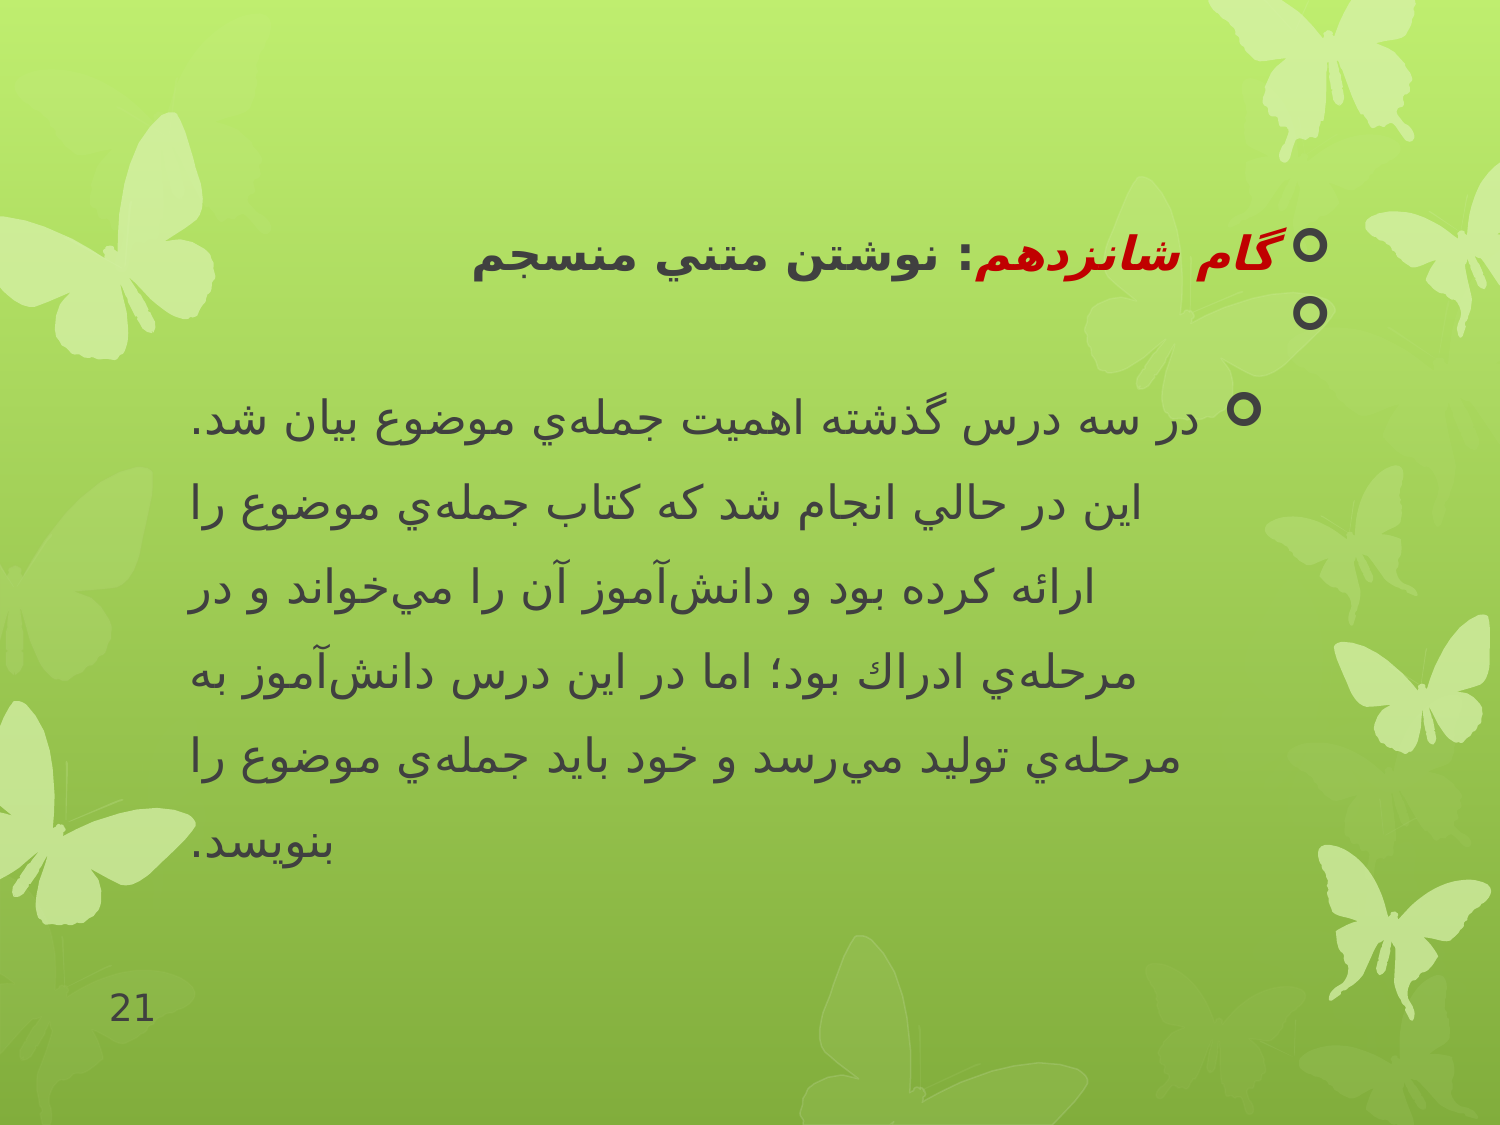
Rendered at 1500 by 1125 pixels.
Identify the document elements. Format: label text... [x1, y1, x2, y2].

text_box [94, 976, 194, 1037]
list گام شانزدهم: نوشتن متني منسجم در سه درس گذشته اهميت جمله‌ي موضوع بيان شد. اين در حالي انجام شد كه كتاب جمله‌ي موضوع را ارائه كرده بود و دانش‌آموز آن را مي‌خواند و در مرحله‌ي ادراك بود؛ اما در اين درس دانش‌آموز به مرحله‌ي توليد مي‌رسد و خود بايد جمله‌ي موضوع را بنويسد. [174, 212, 1344, 878]
